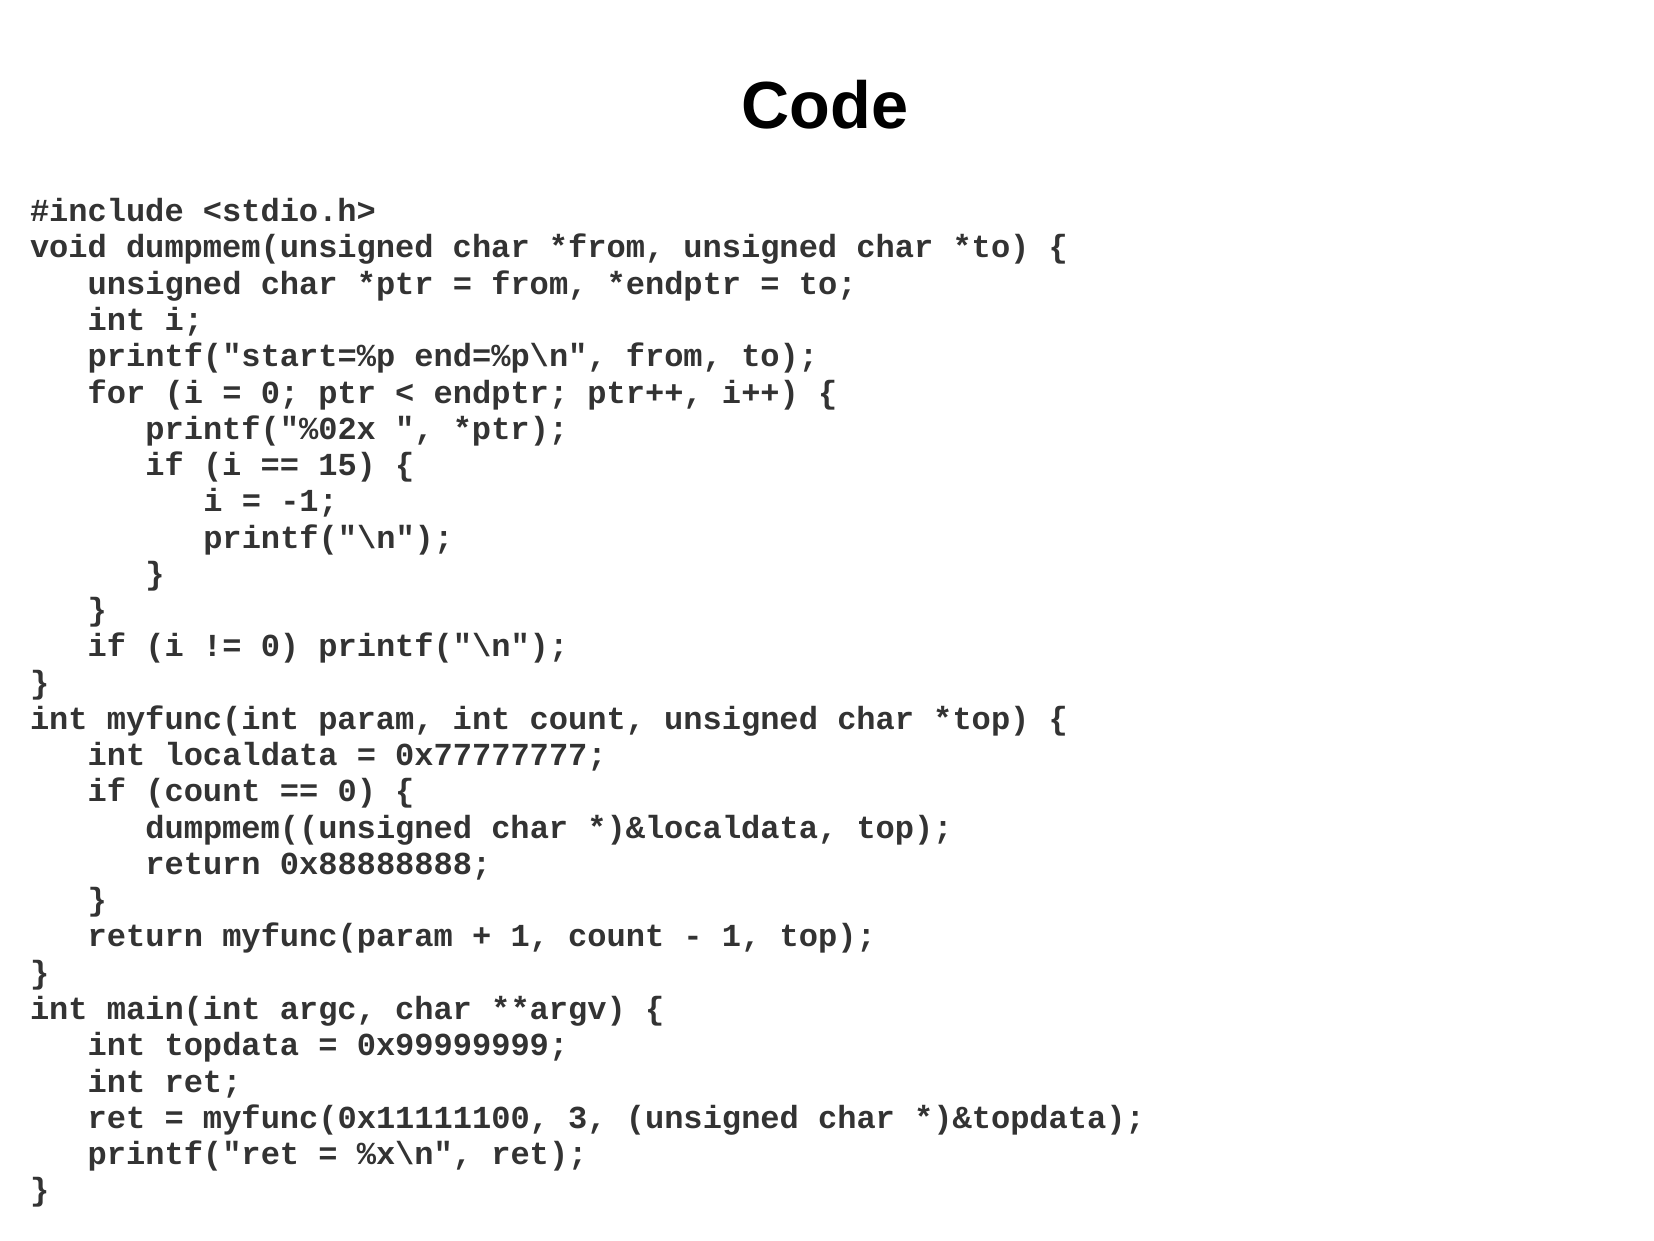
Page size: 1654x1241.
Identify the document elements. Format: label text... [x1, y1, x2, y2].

title Code [30, 30, 1621, 181]
list #include <stdio.h> void dumpmem(unsigned char *from, unsigned char *to) { unsigned char *ptr = from, *endptr = to; int i; printf("start=%p end=%p\n", from, to); for (i = 0; ptr < endptr; ptr++, i++) { printf("%02x ", *ptr); if (i == 15) { i = -1; printf("\n"); } } if (i != 0) printf("\n"); } int myfunc(int param, int count, unsigned char *top) { int localdata = 0x77777777; if (count == 0) { dumpmem((unsigned char *)&localdata, top); return 0x88888888; } return myfunc(param + 1, count - 1, top); } int main(int argc, char **argv) { int topdata = 0x99999999; int ret; ret = myfunc(0x11111100, 3, (unsigned char *)&topdata); printf("ret = %x\n", ret); } [30, 195, 1621, 1216]
